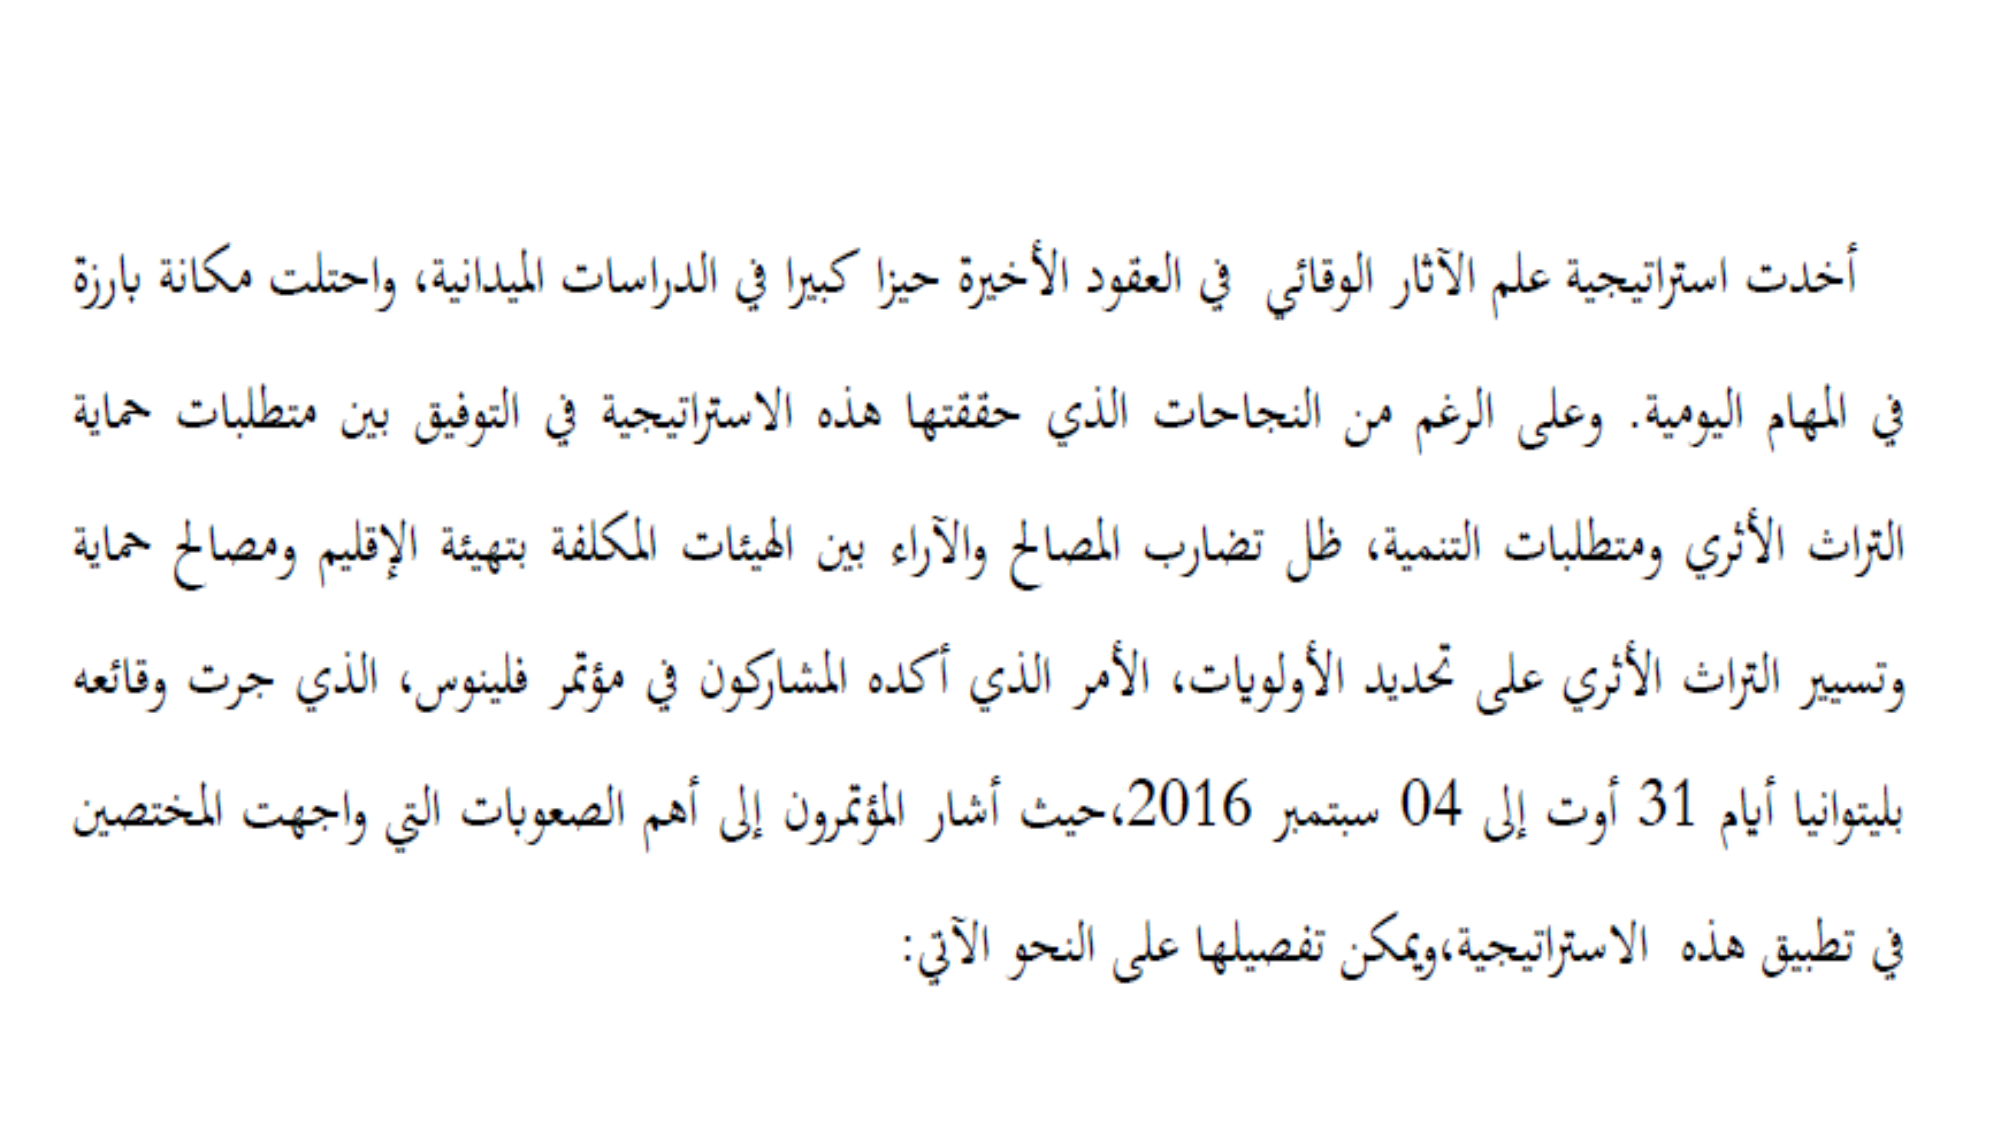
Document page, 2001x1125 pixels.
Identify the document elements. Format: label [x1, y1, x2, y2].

picture [53, 224, 1921, 1026]
